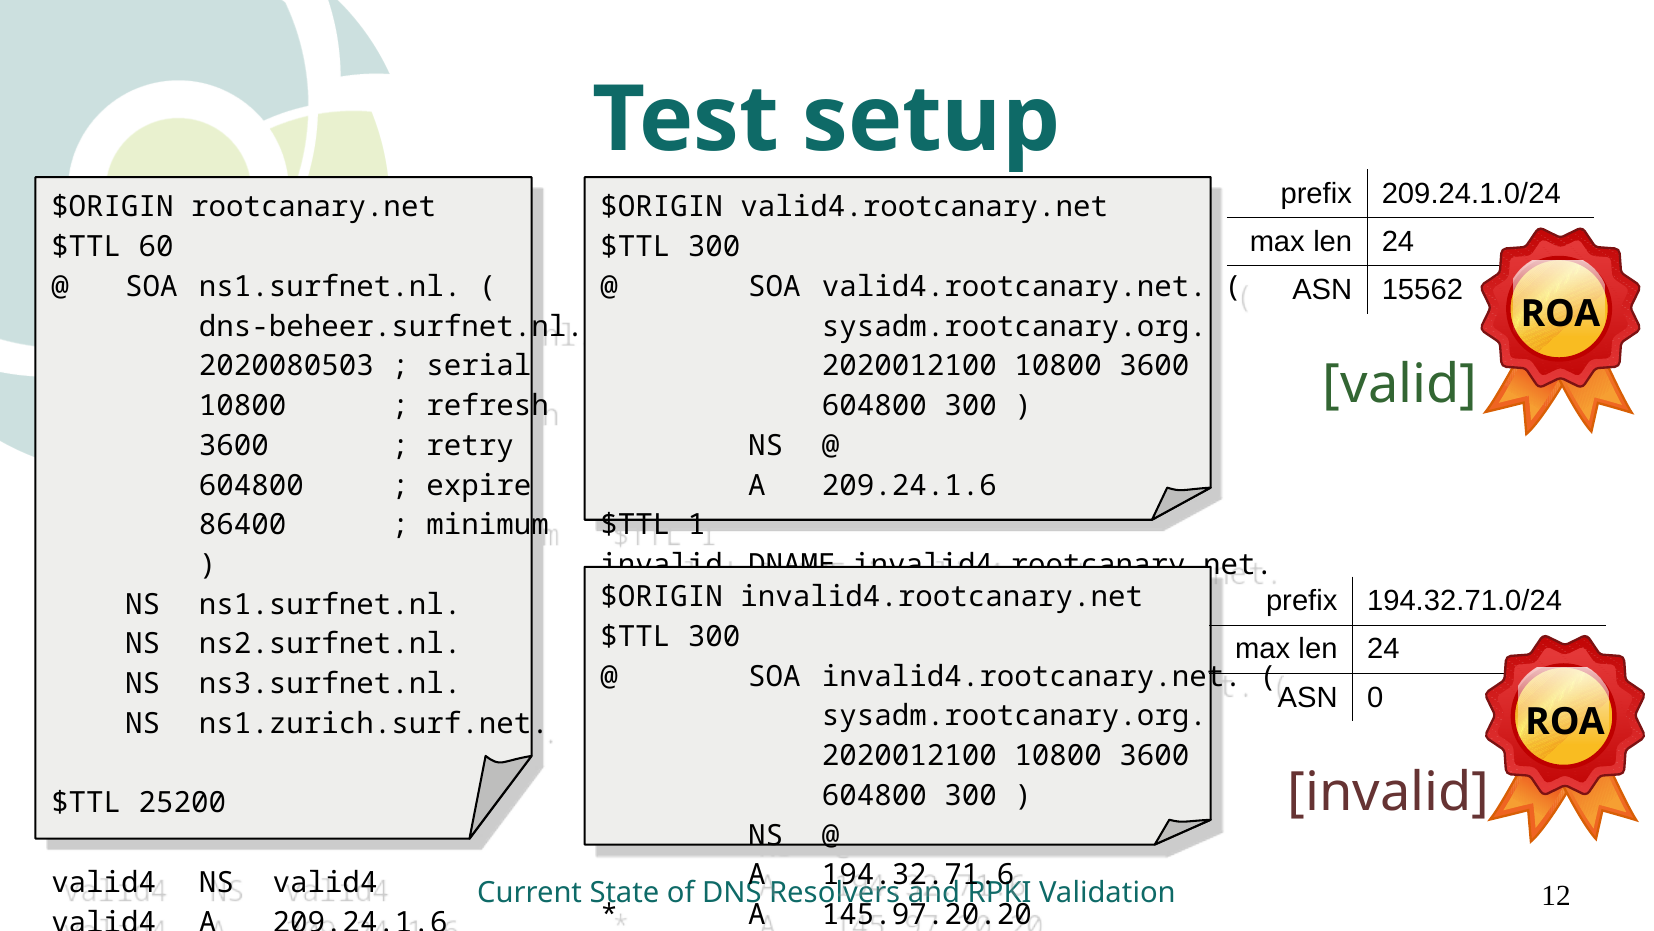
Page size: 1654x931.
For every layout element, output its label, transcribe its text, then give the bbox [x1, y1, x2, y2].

table_cell max len [1209, 626, 1352, 673]
table_cell 24 [1353, 626, 1452, 673]
table_header 209.24.1.0/24 [1368, 169, 1594, 217]
table_cell 0 [1353, 674, 1452, 721]
table_cell ASN [1227, 266, 1367, 314]
table_cell 15562 [1368, 266, 1448, 314]
table_header prefix [1227, 193, 1367, 217]
table_cell ASN [1209, 674, 1352, 721]
title Test setup [82, 37, 1571, 193]
text_box [valid] [1322, 344, 1486, 396]
text_box $ORIGIN valid4.rootcanary.net $TTL 300 @ SOA valid4.rootcanary.net. ( sysadm.rootcanary.org. 2020012100 10800 3600 604800 300 ) NS @ A 209.24.1.6 $TTL 1 invalid DNAME invalid4.rootcanary.net. [584, 177, 1211, 520]
picture [1448, 218, 1654, 443]
table_cell max len [1227, 218, 1367, 265]
picture [1452, 625, 1654, 851]
text_box $ORIGIN invalid4.rootcanary.net $TTL 300 @ SOA invalid4.rootcanary.net. ( sysadm.rootcanary.org. 2020012100 10800 3600 604800 300 ) NS @ A 194.32.71.6 * A 145.97.20.20 [584, 566, 1211, 845]
table_header 194.32.71.0/24 [1353, 577, 1606, 625]
table_cell 24 [1368, 218, 1448, 265]
text_box $ORIGIN rootcanary.net $TTL 60 @ SOA ns1.surfnet.nl. ( dns-beheer.surfnet.nl. 2020080503 ; serial 10800 ; refresh 3600 ; retry 604800 ; expire 86400 ; minimum ) NS ns1.surfnet.nl. NS ns2.surfnet.nl. NS ns3.surfnet.nl. NS ns1.zurich.surf.net. $TTL 25200 valid4 NS valid4 valid4 A 209.24.1.6 invalid4 NS invalid4 invalid4 A 194.32.71.6 [35, 177, 532, 839]
table_header prefix [1209, 577, 1352, 625]
text_box [invalid] [1287, 752, 1494, 804]
